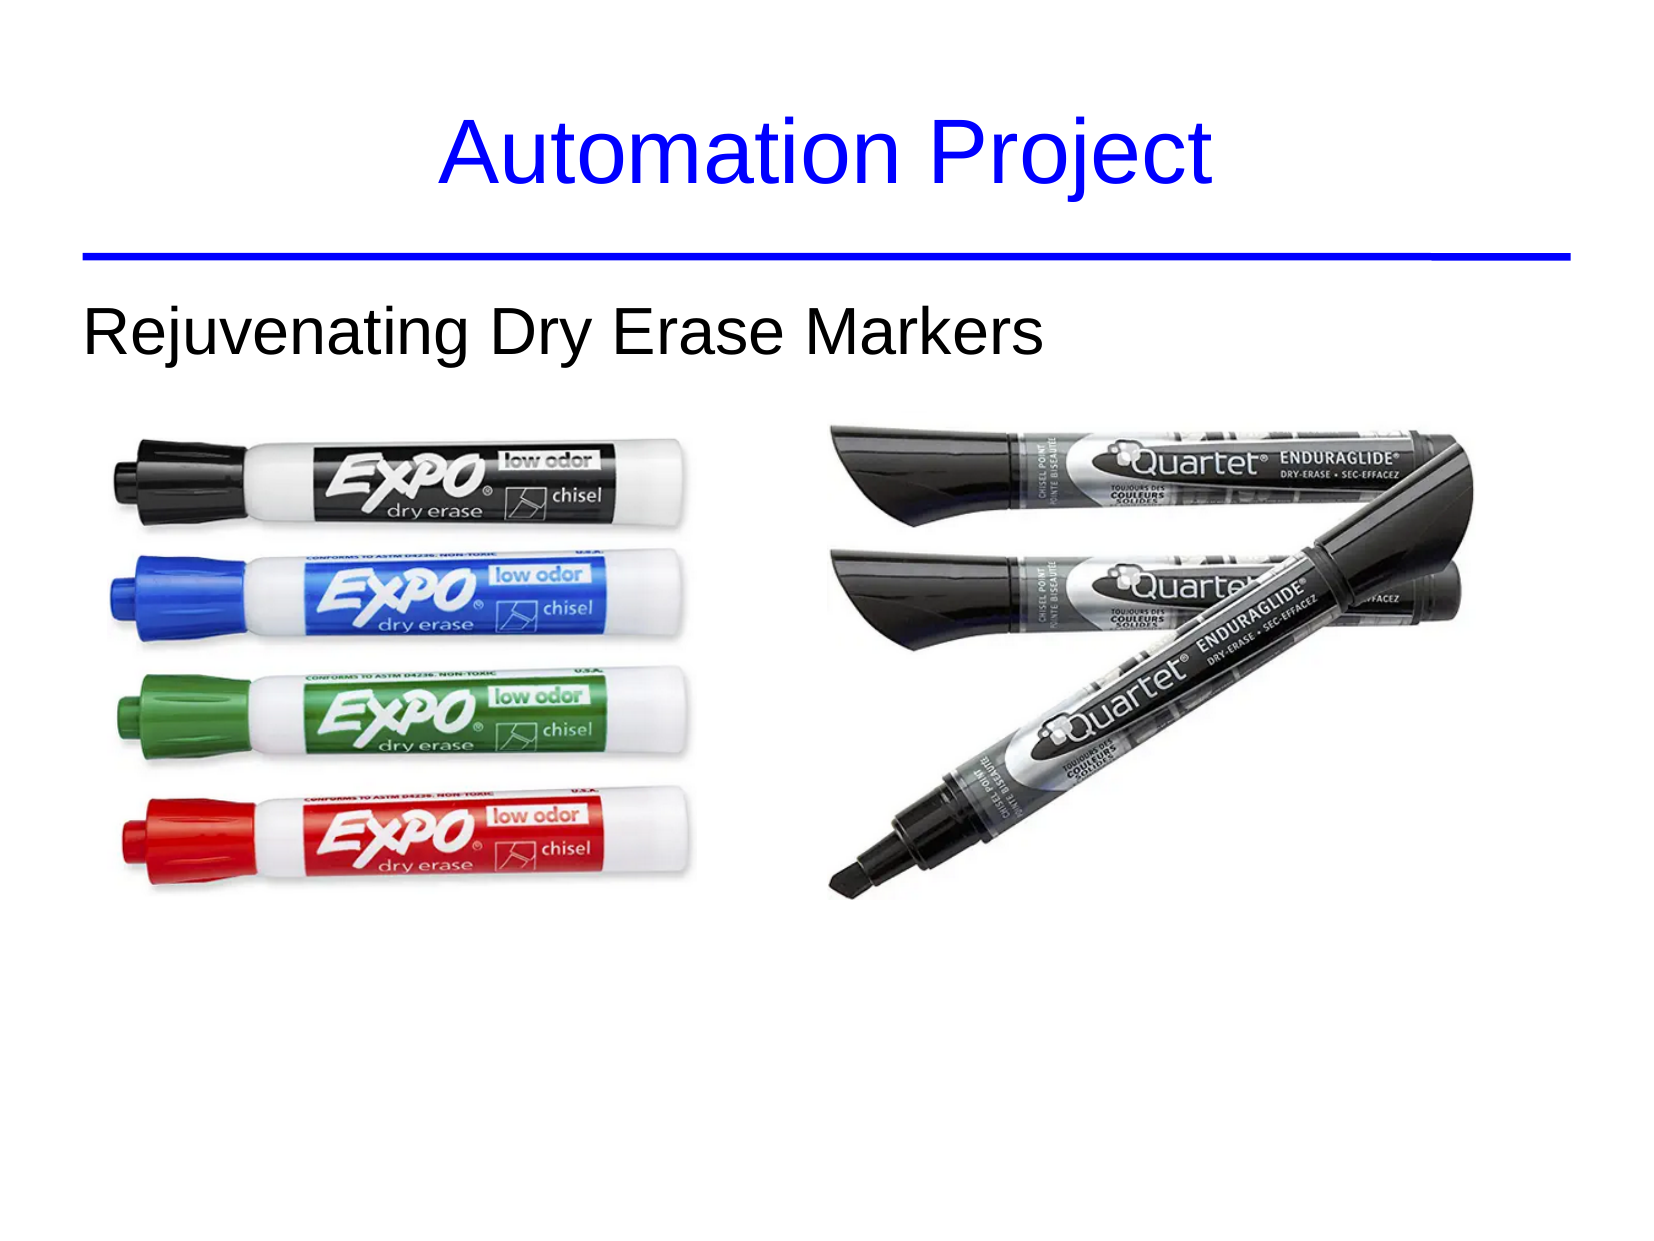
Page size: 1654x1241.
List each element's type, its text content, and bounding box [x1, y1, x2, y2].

list Rejuvenating Dry Erase Markers [82, 290, 1571, 1009]
title Automation Project [82, 49, 1571, 256]
picture [105, 430, 698, 916]
picture [826, 411, 1483, 901]
